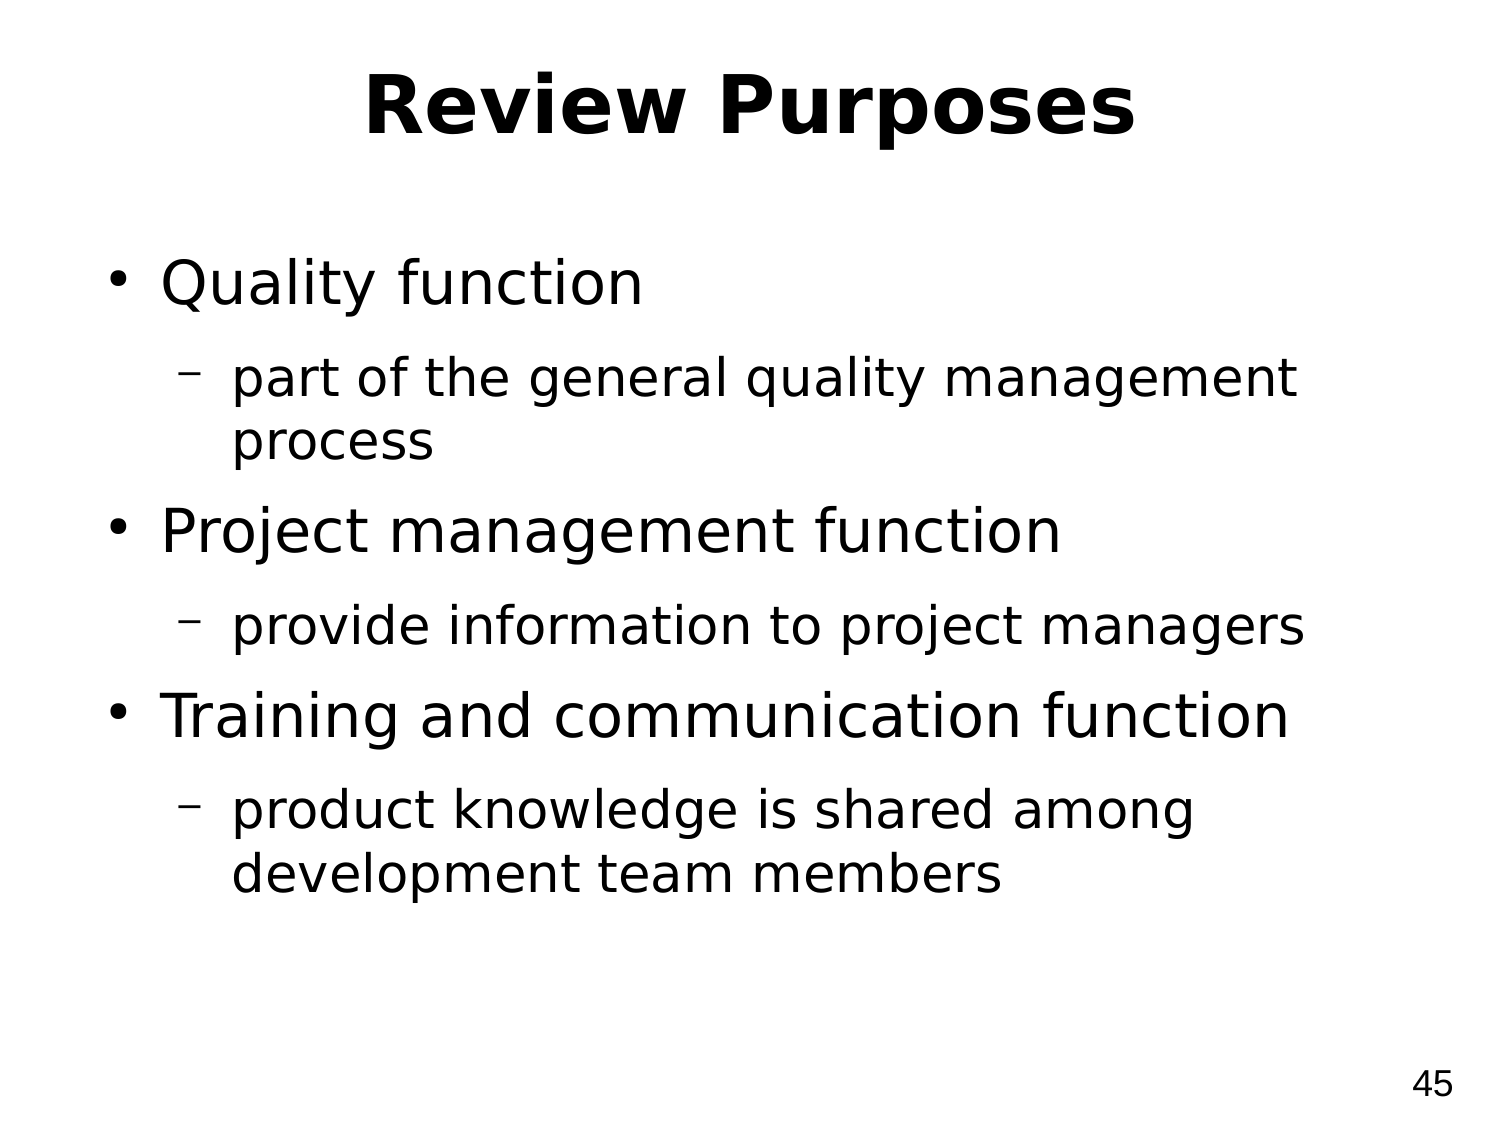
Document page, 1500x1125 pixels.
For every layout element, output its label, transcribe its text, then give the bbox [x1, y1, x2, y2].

title Review Purposes [75, 44, 1425, 177]
list Quality function part of the general quality management process Project management function provide information to project managers Training and communication function product knowledge is shared among development team members [75, 236, 1425, 1093]
